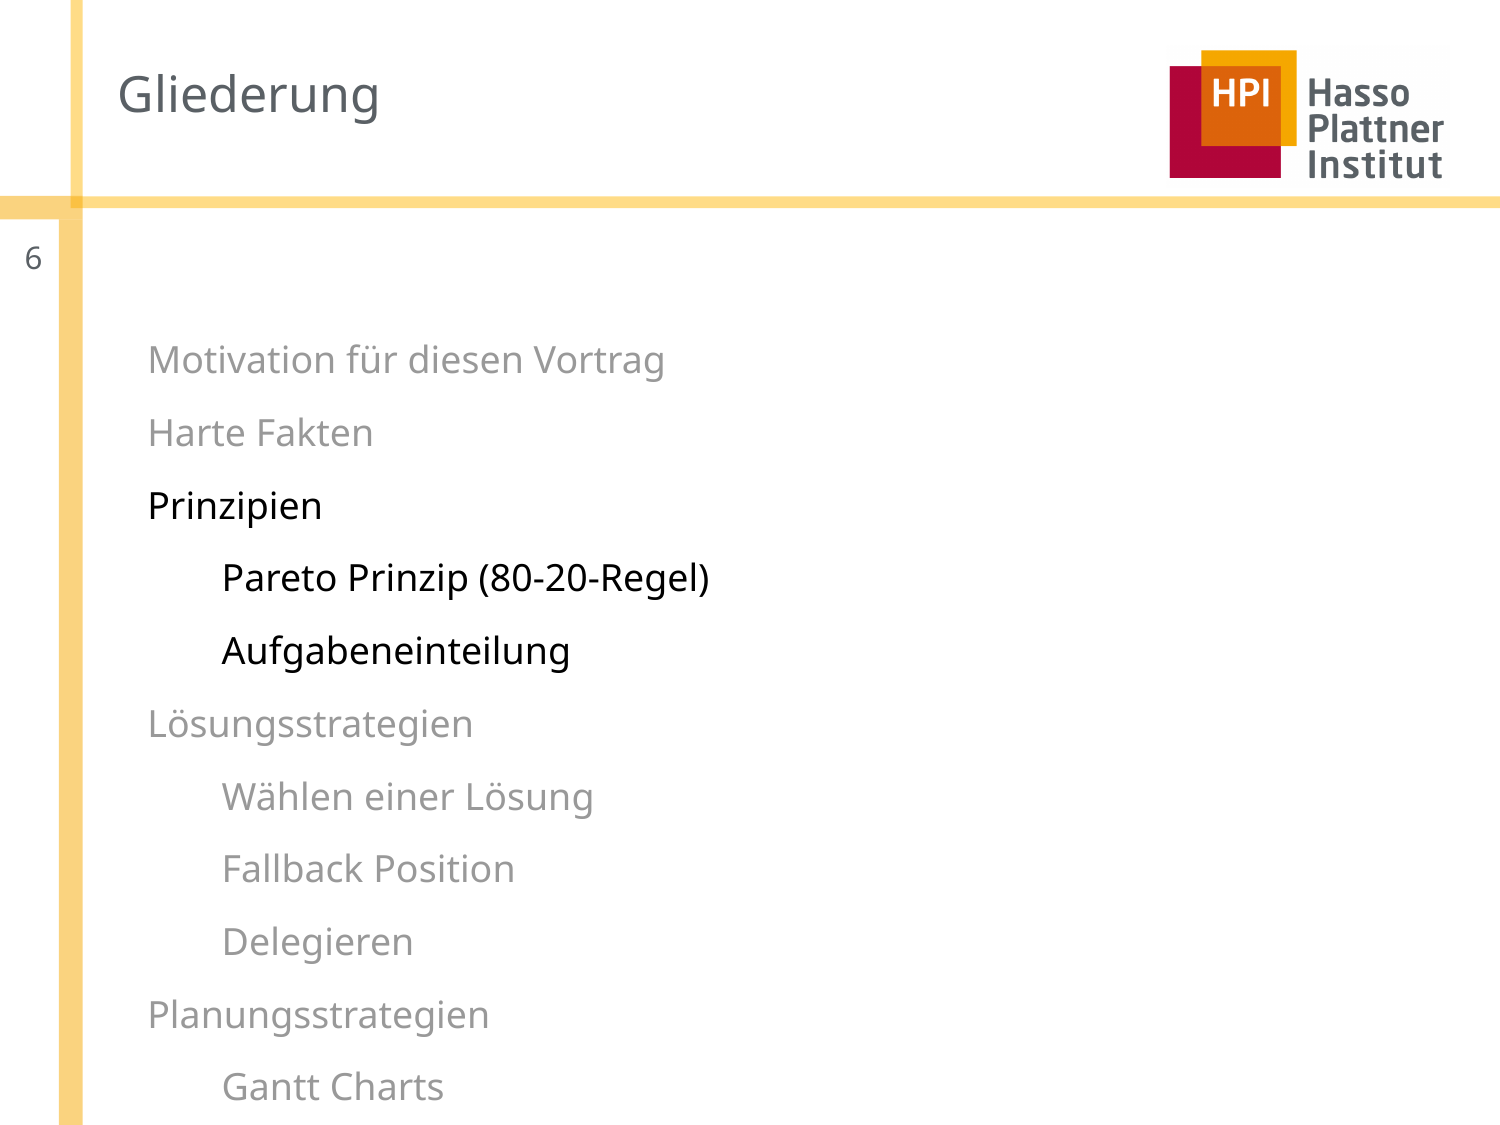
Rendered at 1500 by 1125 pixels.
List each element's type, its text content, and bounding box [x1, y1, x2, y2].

title Gliederung [117, 7, 1093, 179]
list Motivation für diesen Vortrag Harte Fakten Prinzipien Pareto Prinzip (80-20-Regel) Aufgabeneinteilung Lösungsstrategien Wählen einer Lösung Fallback Position Delegieren Planungsstrategien Gantt Charts Einsatz der verschiedenen Techniken im Projekt Umzug [117, 326, 1459, 1102]
